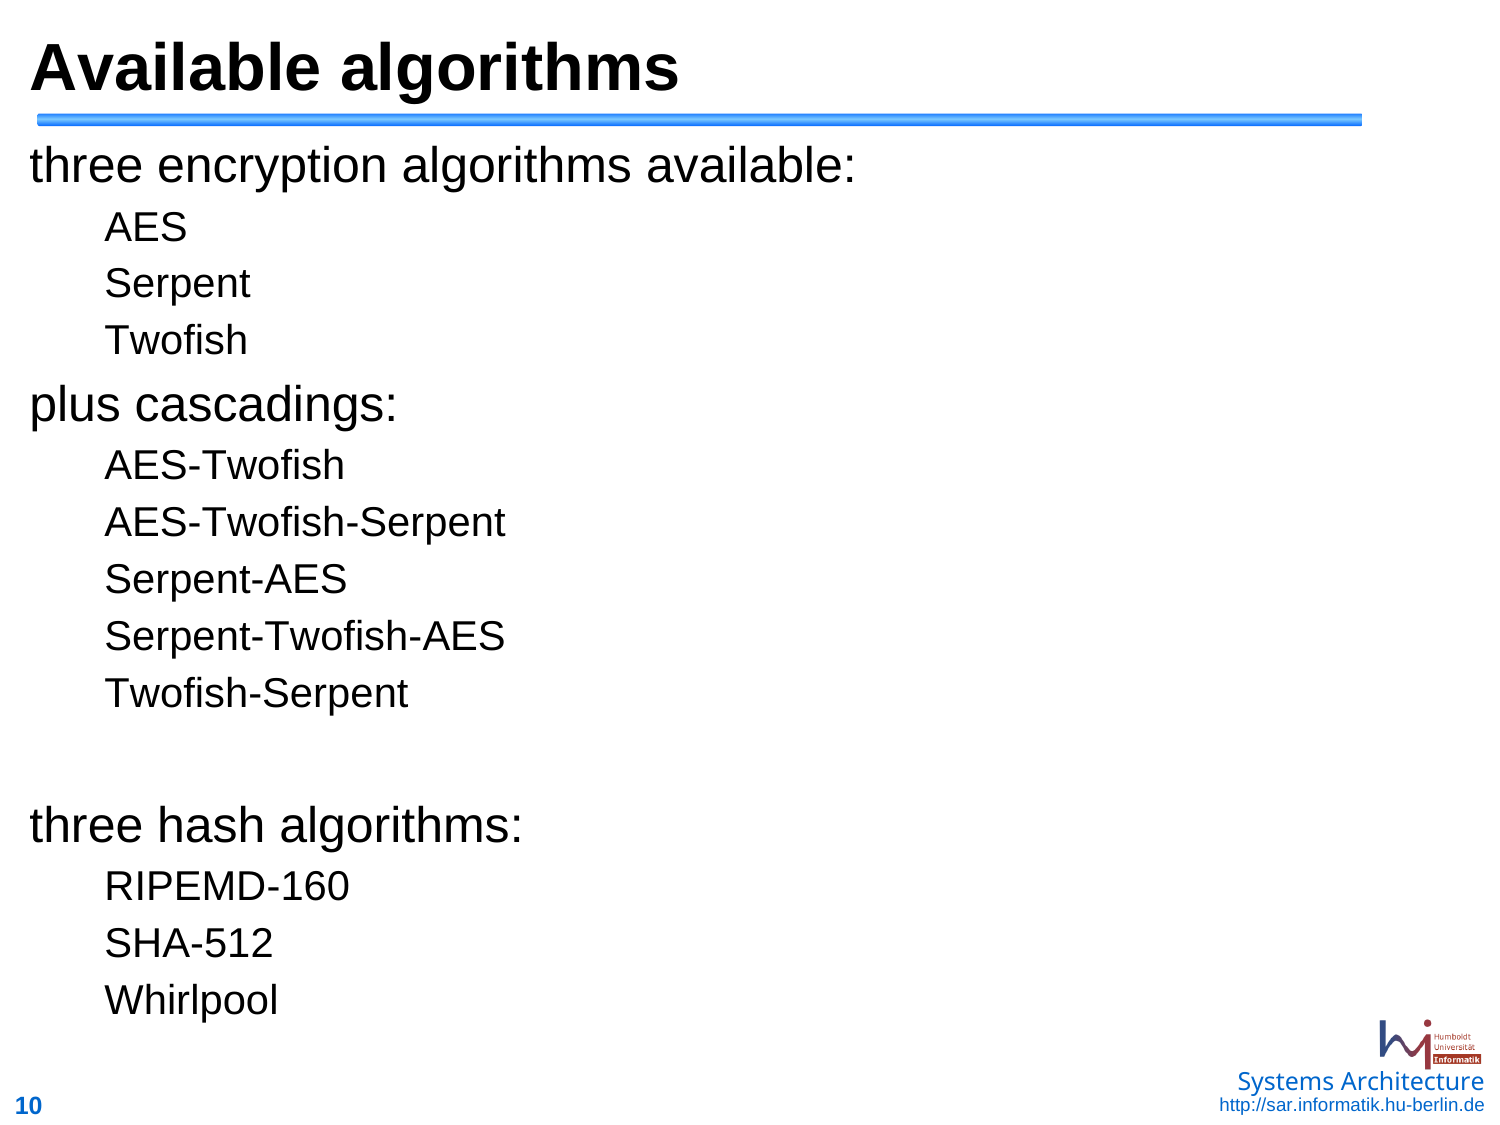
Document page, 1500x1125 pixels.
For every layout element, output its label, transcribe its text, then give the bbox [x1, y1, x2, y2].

picture [1376, 1044, 1483, 1071]
list three encryption algorithms available: AES Serpent Twofish plus cascadings: AES-Twofish AES-Twofish-Serpent Serpent-AES Serpent-Twofish-AES Twofish-Serpent three hash algorithms: RIPEMD-160 SHA-512 Whirlpool [29, 137, 1500, 1044]
title Available algorithms [29, 26, 1500, 108]
